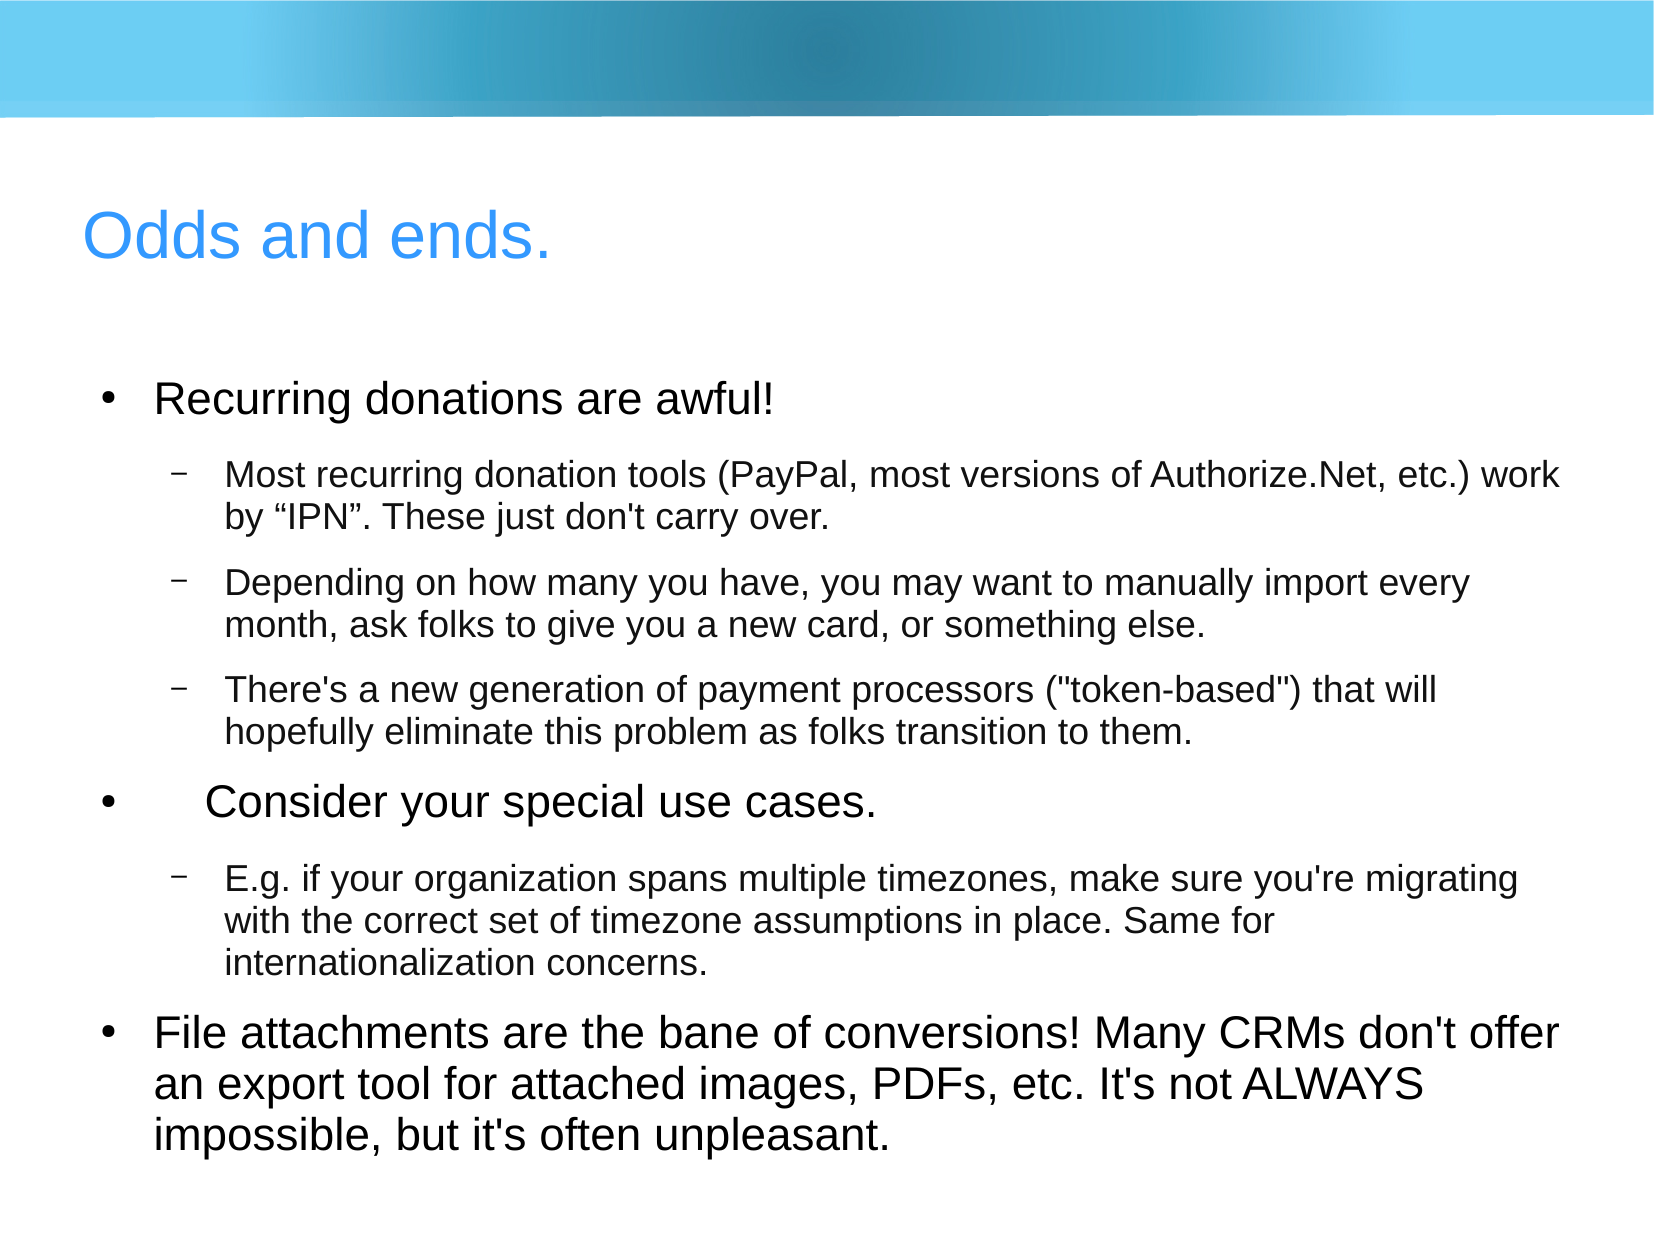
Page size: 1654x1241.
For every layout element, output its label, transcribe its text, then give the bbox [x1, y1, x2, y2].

picture [0, 0, 1654, 1241]
title Odds and ends. [82, 132, 1571, 340]
list Recurring donations are awful! Most recurring donation tools (PayPal, most versions of Authorize.Net, etc.) work by “IPN”. These just don't carry over. Depending on how many you have, you may want to manually import every month, ask folks to give you a new card, or something else. There's a new generation of payment processors ("token-based") that will hopefully eliminate this problem as folks transition to them. Consider your special use cases. E.g. if your organization spans multiple timezones, make sure you're migrating with the correct set of timezone assumptions in place. Same for internationalization concerns. File attachments are the bane of conversions! Many CRMs don't offer an export tool for attached images, PDFs, etc. It's not ALWAYS impossible, but it's often unpleasant. [82, 372, 1571, 1161]
